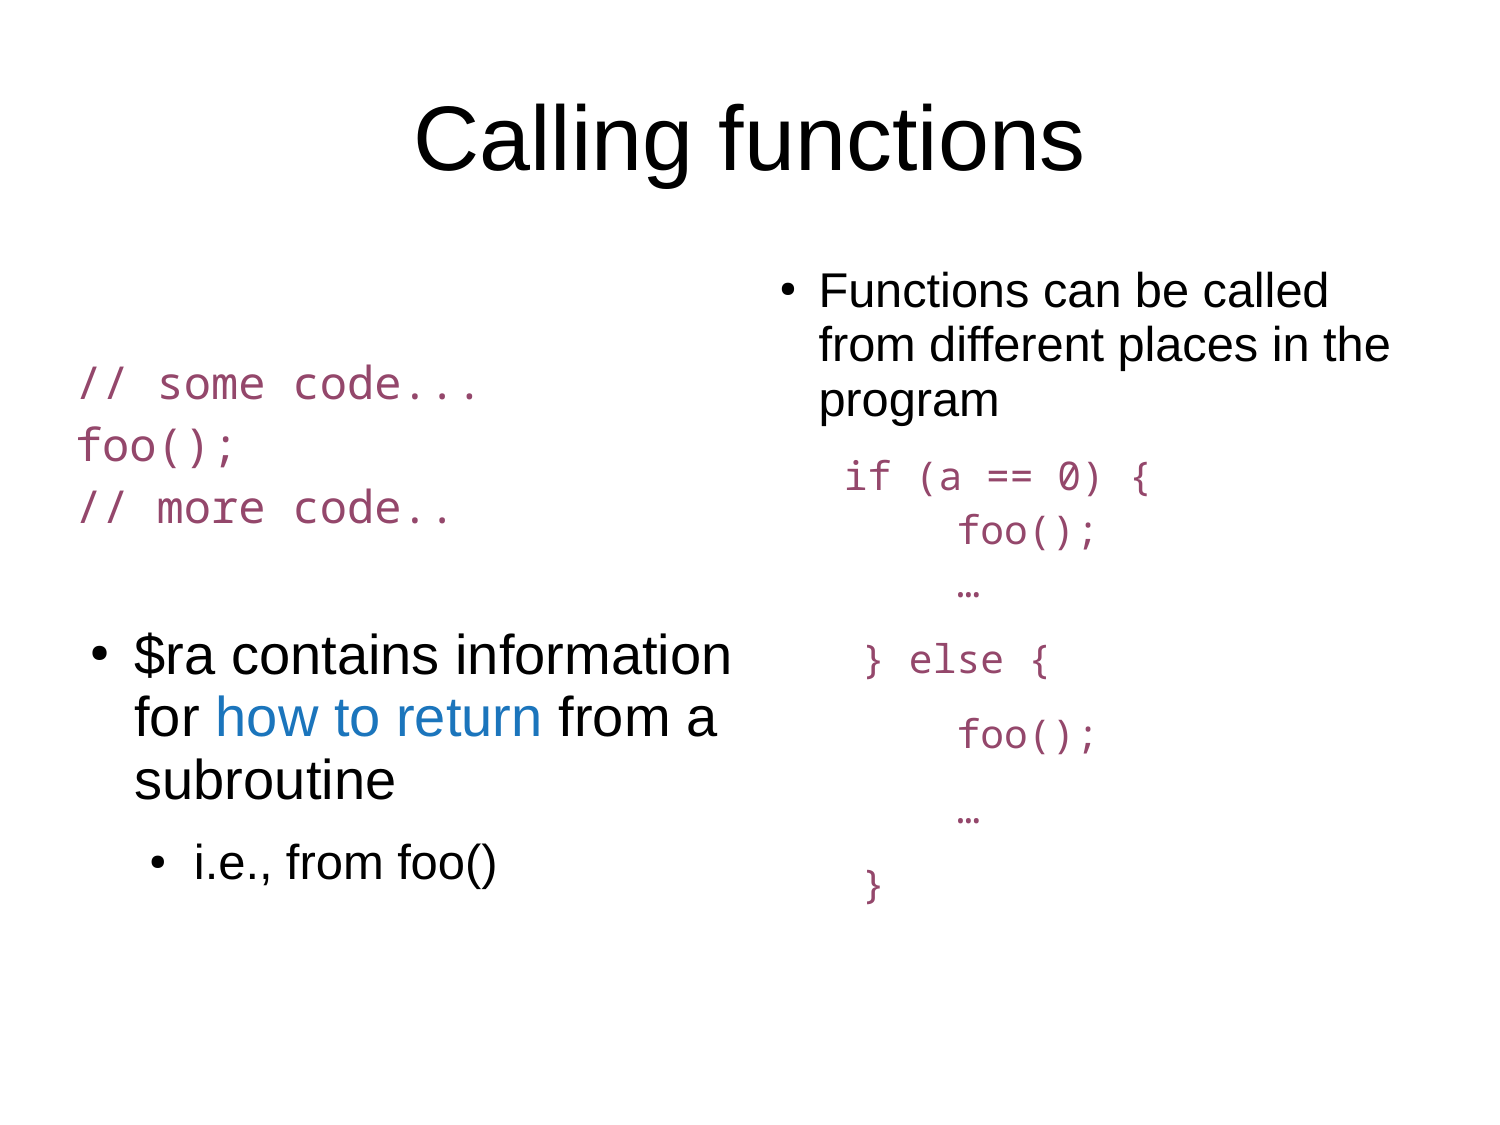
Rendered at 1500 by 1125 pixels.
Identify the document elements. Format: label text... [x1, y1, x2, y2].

list // some code... foo(); // more code.. $ra contains information for how to return from a subroutine i.e., from foo() [75, 263, 734, 916]
list Functions can be called from different places in the program if (a == 0) { foo(); … } else { foo(); … } [766, 263, 1426, 916]
title Calling functions [75, 44, 1425, 233]
